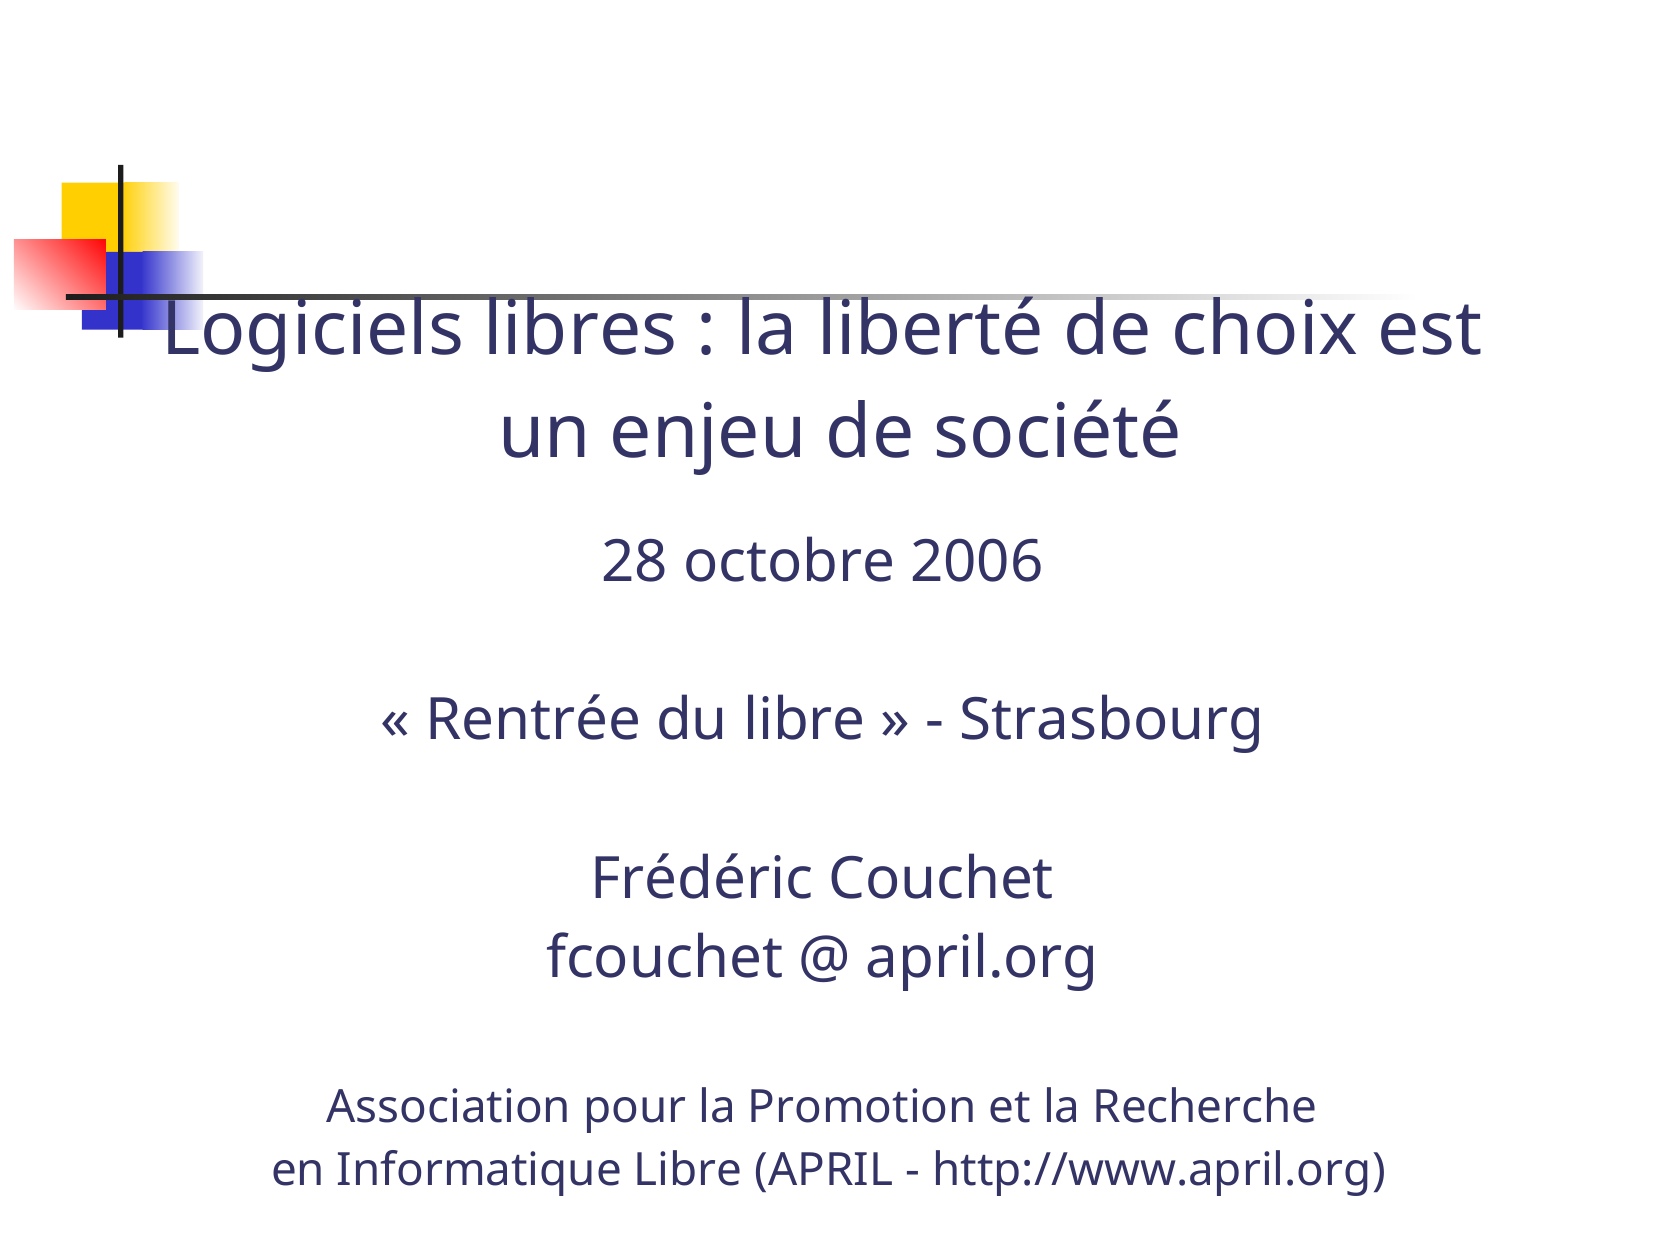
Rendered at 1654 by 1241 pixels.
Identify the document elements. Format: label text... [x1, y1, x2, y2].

subtitle Logiciels libres : la liberté de choix est un enjeu de société 28 octobre 2006 « Rentrée du libre » - Strasbourg Frédéric Couchet fcouchet @ april.org Association pour la Promotion et la Recherche en Informatique Libre (APRIL - http://www.april.org) [78, 234, 1532, 1160]
